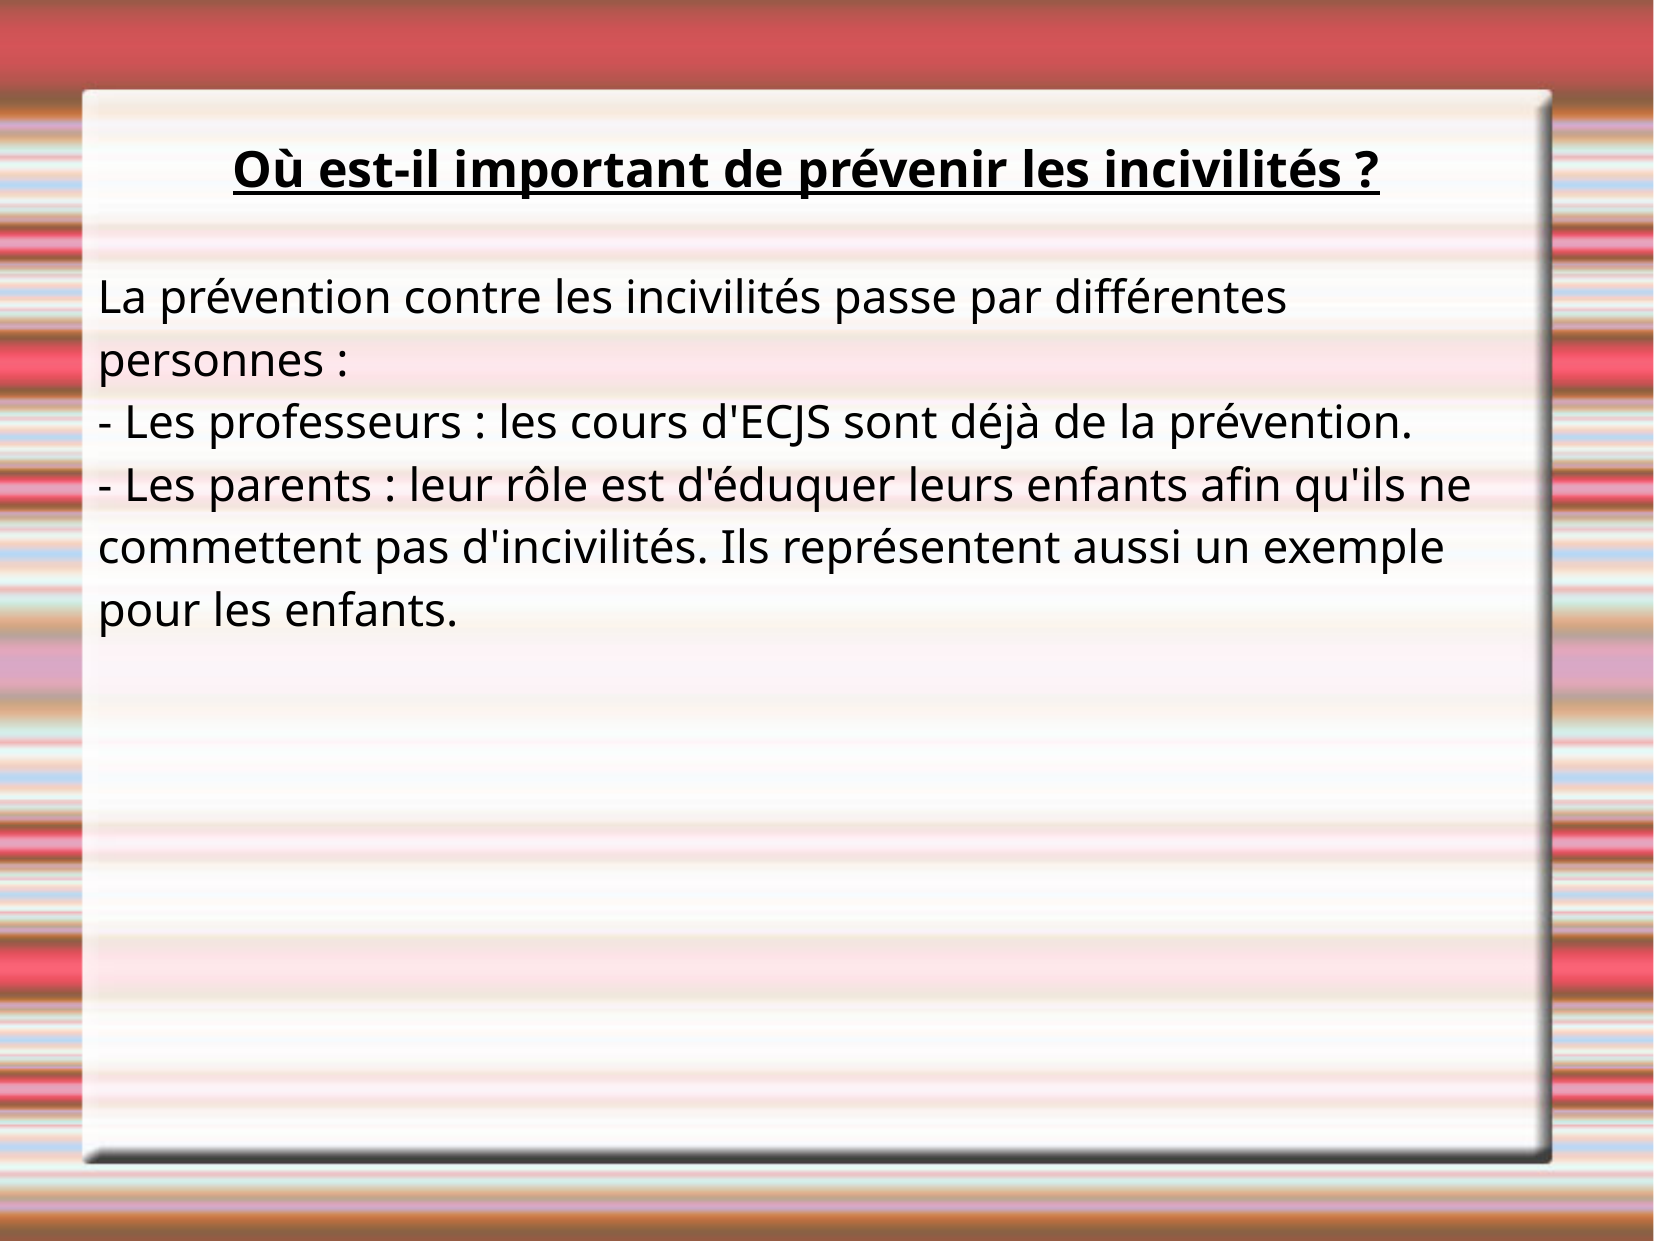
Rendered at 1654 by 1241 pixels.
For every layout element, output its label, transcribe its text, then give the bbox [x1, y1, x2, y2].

picture [0, 0, 1654, 1241]
text_box Où est-il important de prévenir les incivilités ? La prévention contre les incivilités passe par différentes personnes : - Les professeurs : les cours d'ECJS sont déjà de la prévention. - Les parents : leur rôle est d'éduquer leurs enfants afin qu'ils ne commettent pas d'incivilités. Ils représentent aussi un exemple pour les enfants. [82, 126, 1530, 533]
